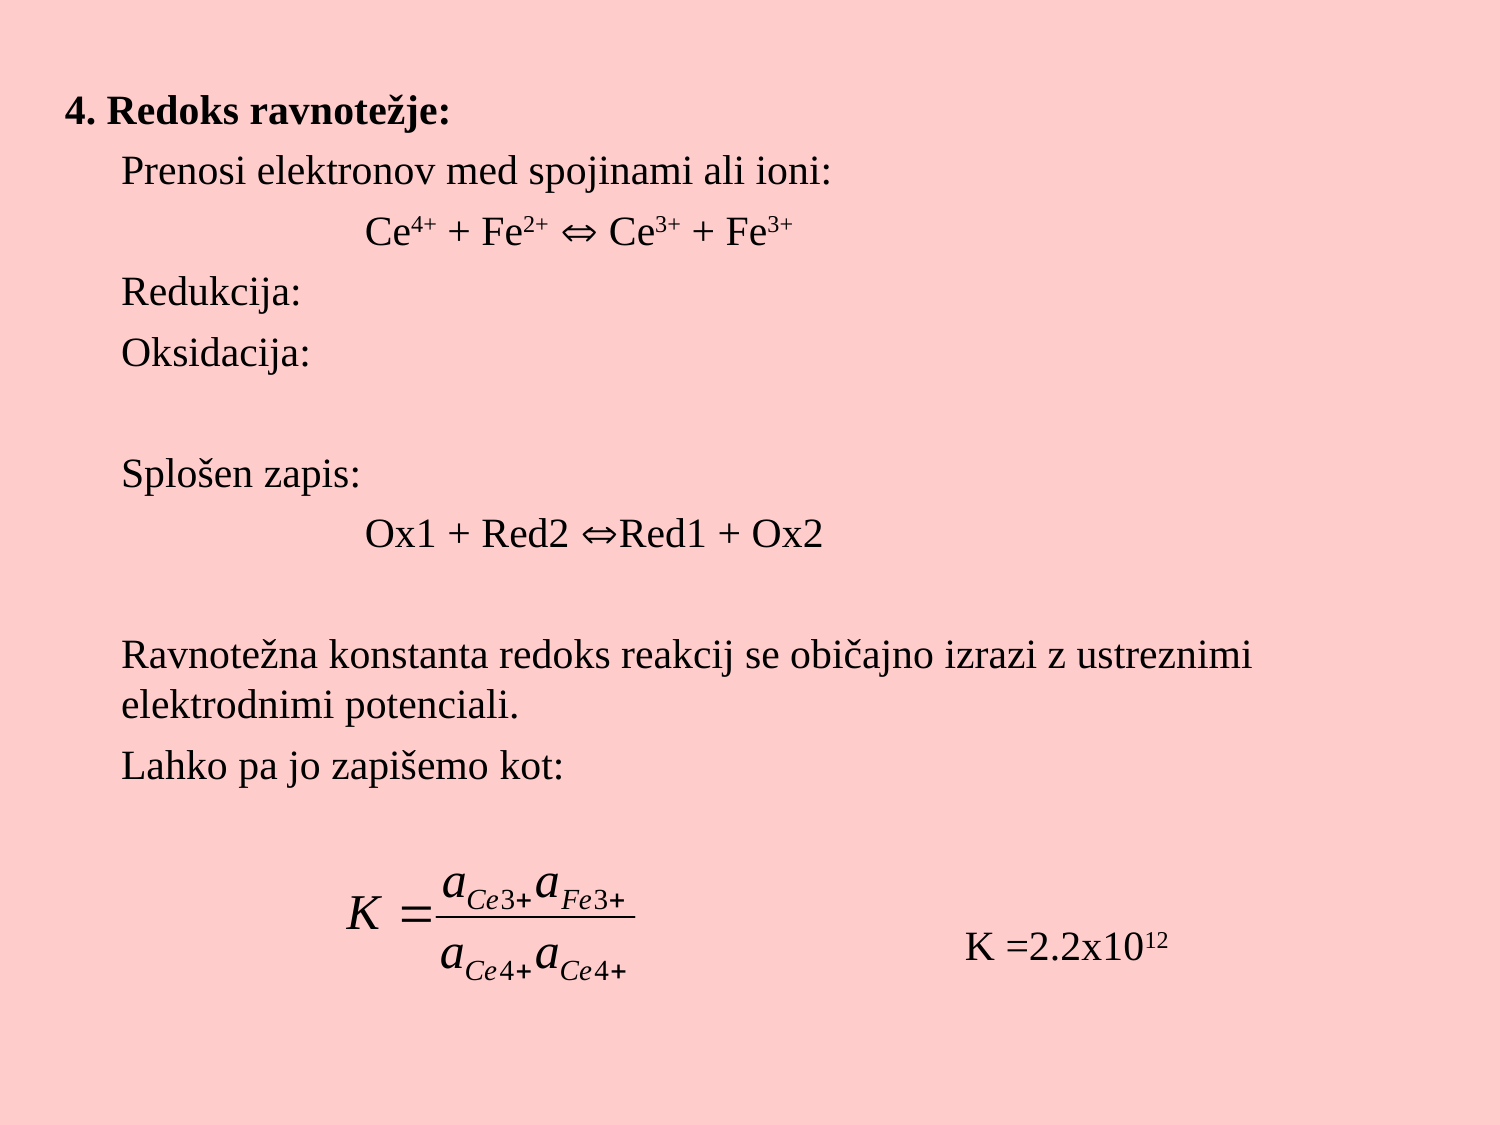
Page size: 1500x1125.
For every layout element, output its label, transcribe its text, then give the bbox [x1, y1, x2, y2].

chart [337, 849, 646, 992]
list 4. Redoks ravnotežje: Prenosi elektronov med spojinami ali ioni: Ce4+ + Fe2+  Ce3+ + Fe3+ Redukcija: Oksidacija: Splošen zapis: Ox1 + Red2 Red1 + Ox2 Ravnotežna konstanta redoks reakcij se običajno izrazi z ustreznimi elektrodnimi potenciali. Lahko pa jo zapišemo kot: K =2.2x1012 [50, 74, 1450, 1088]
